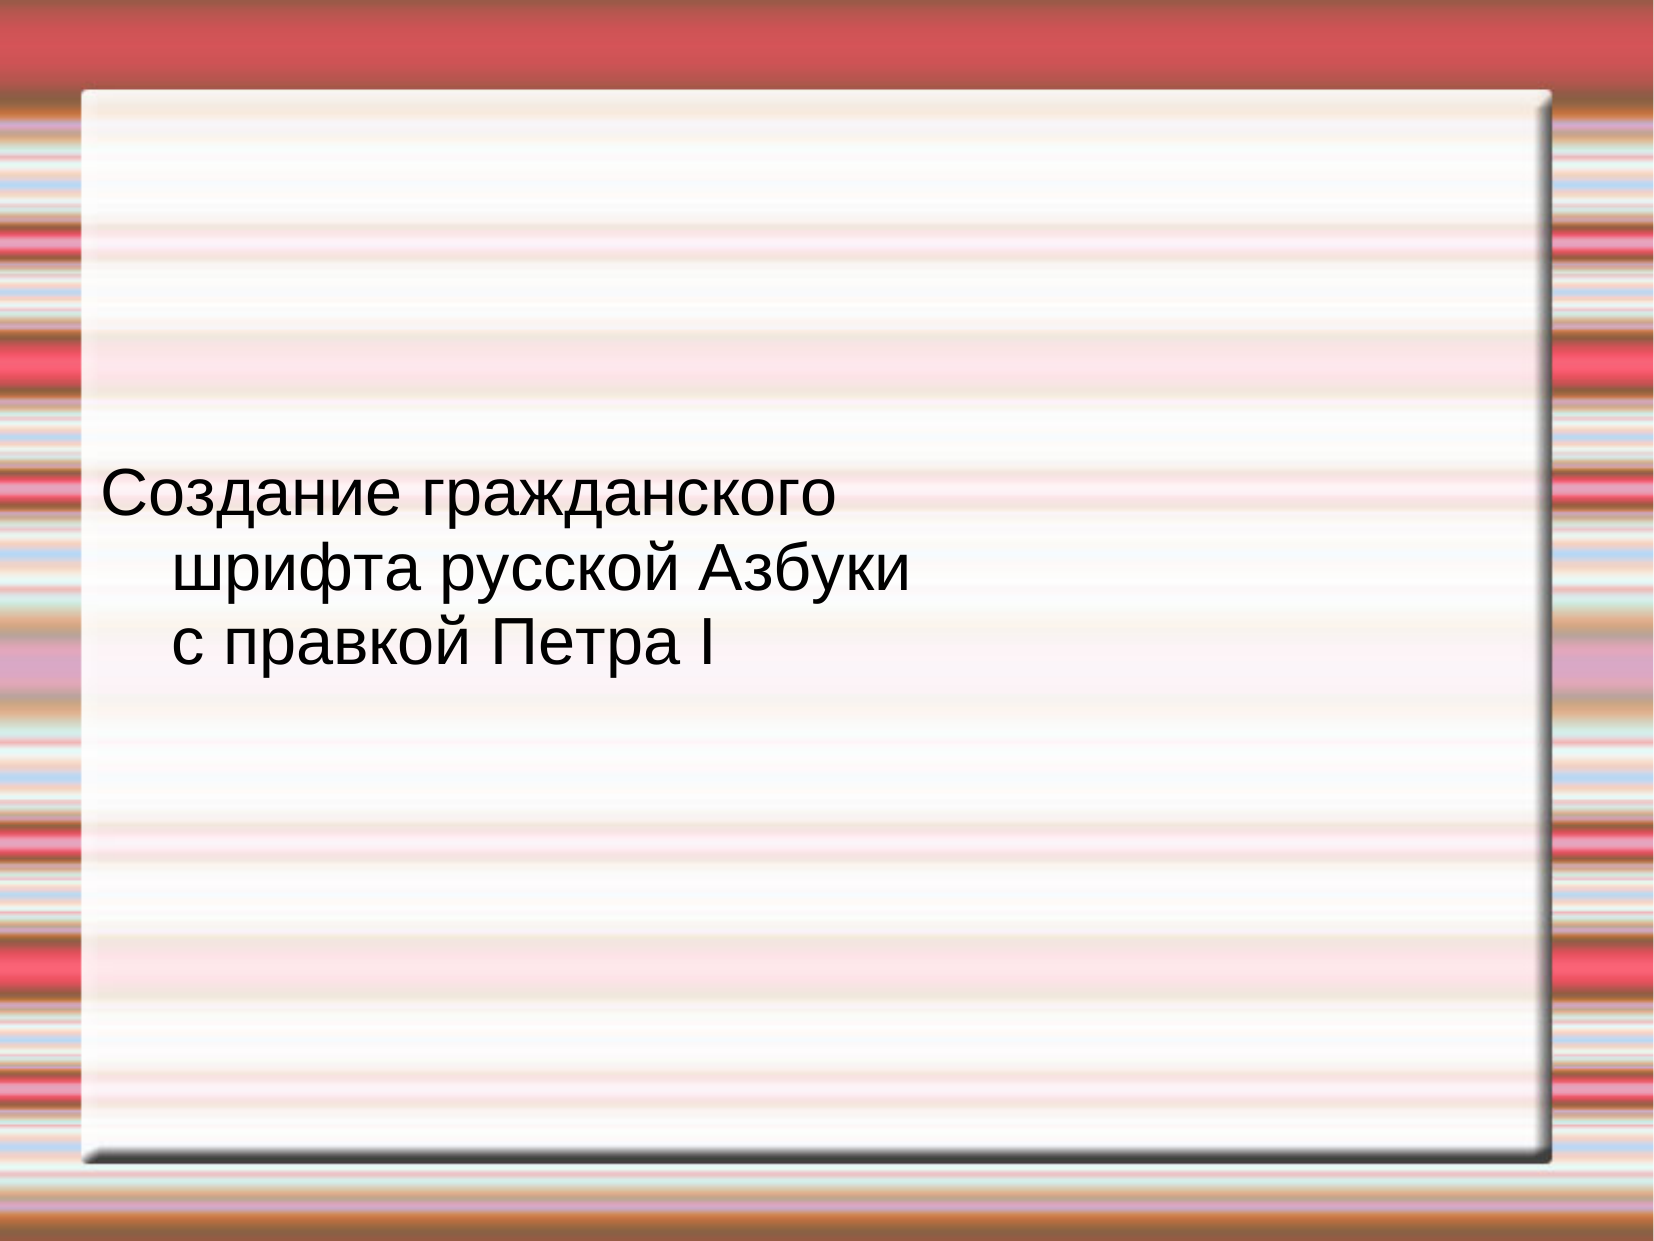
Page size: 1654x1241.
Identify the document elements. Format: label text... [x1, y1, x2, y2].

list Создание гражданского шрифта русской Азбуки с правкой Петра I [88, 454, 916, 751]
picture [0, 0, 1654, 1241]
